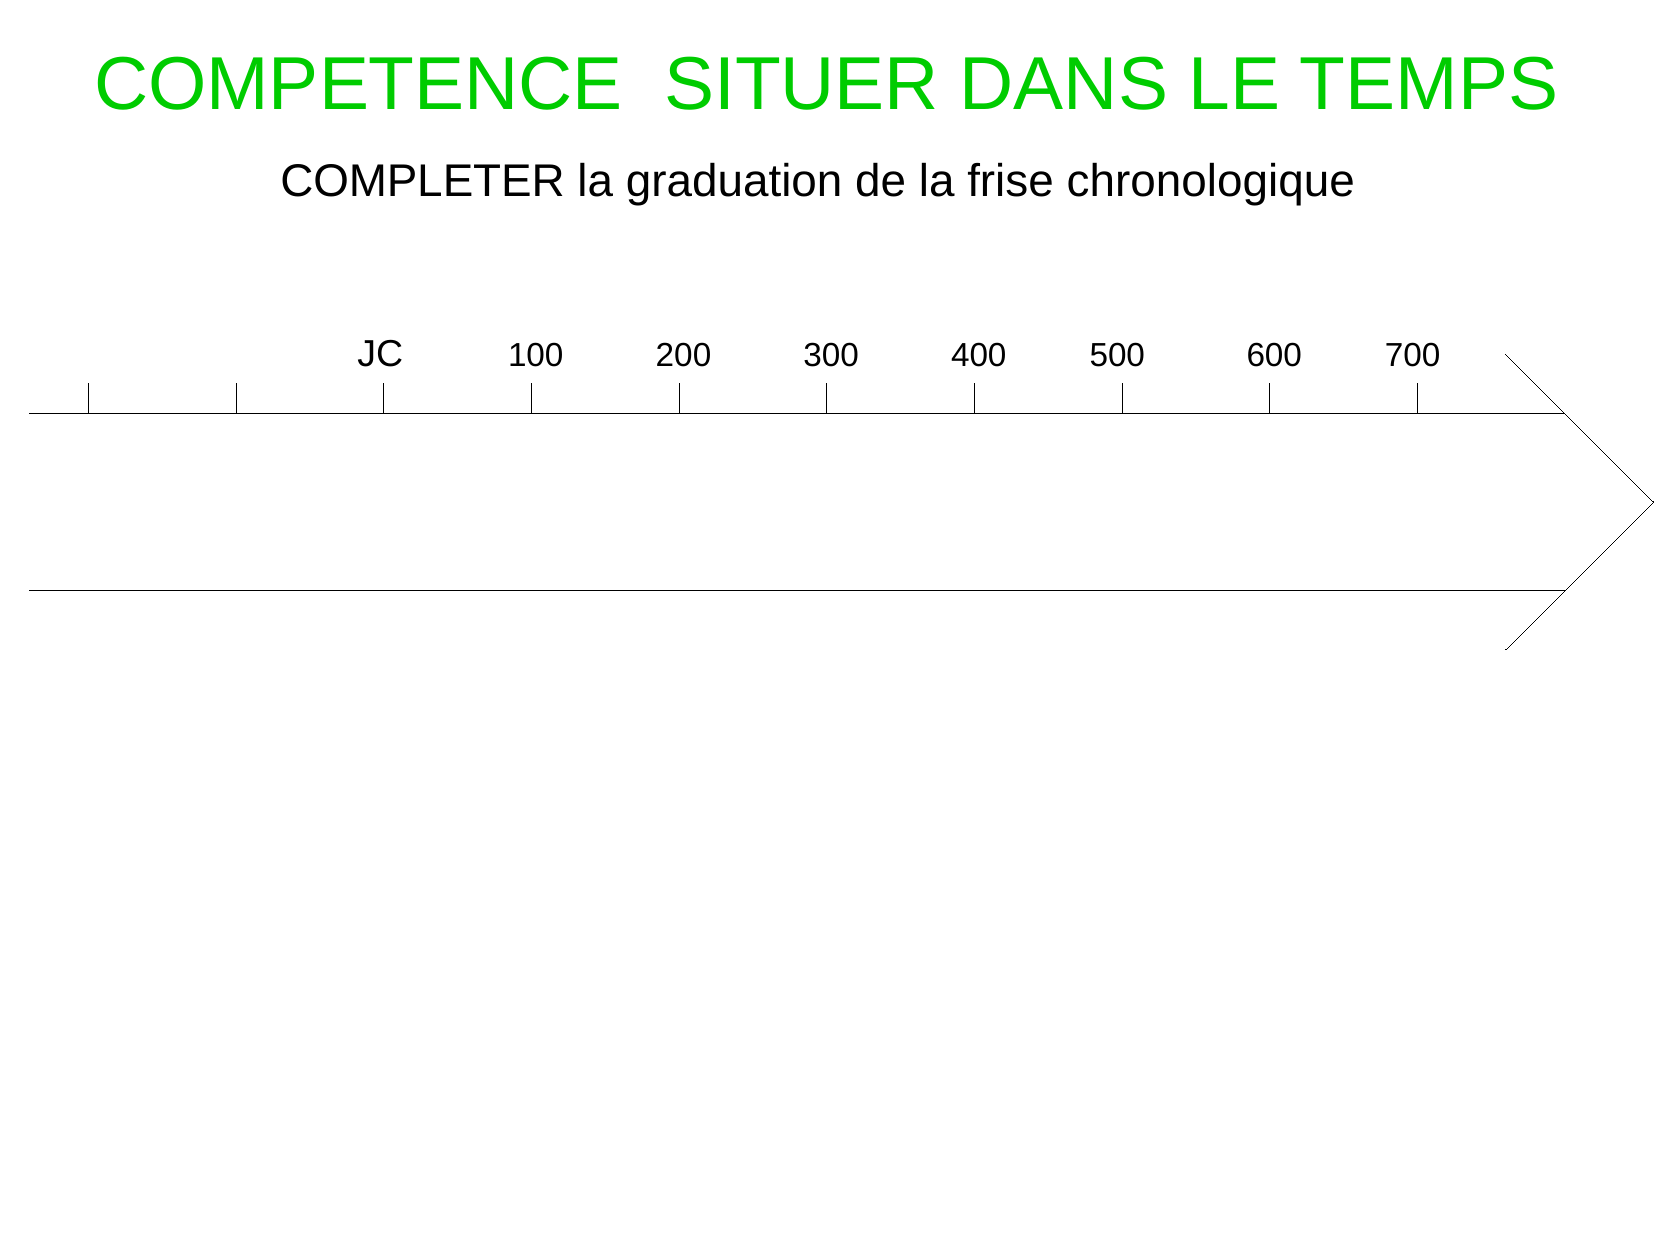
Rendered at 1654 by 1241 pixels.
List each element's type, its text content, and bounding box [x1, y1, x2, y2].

text_box COMPLETER la graduation de la frise chronologique [265, 147, 1447, 214]
title COMPETENCE SITUER DANS LE TEMPS [29, 41, 1625, 126]
text_box JC 100 200 300 400 500 600 700 [59, 324, 1536, 382]
